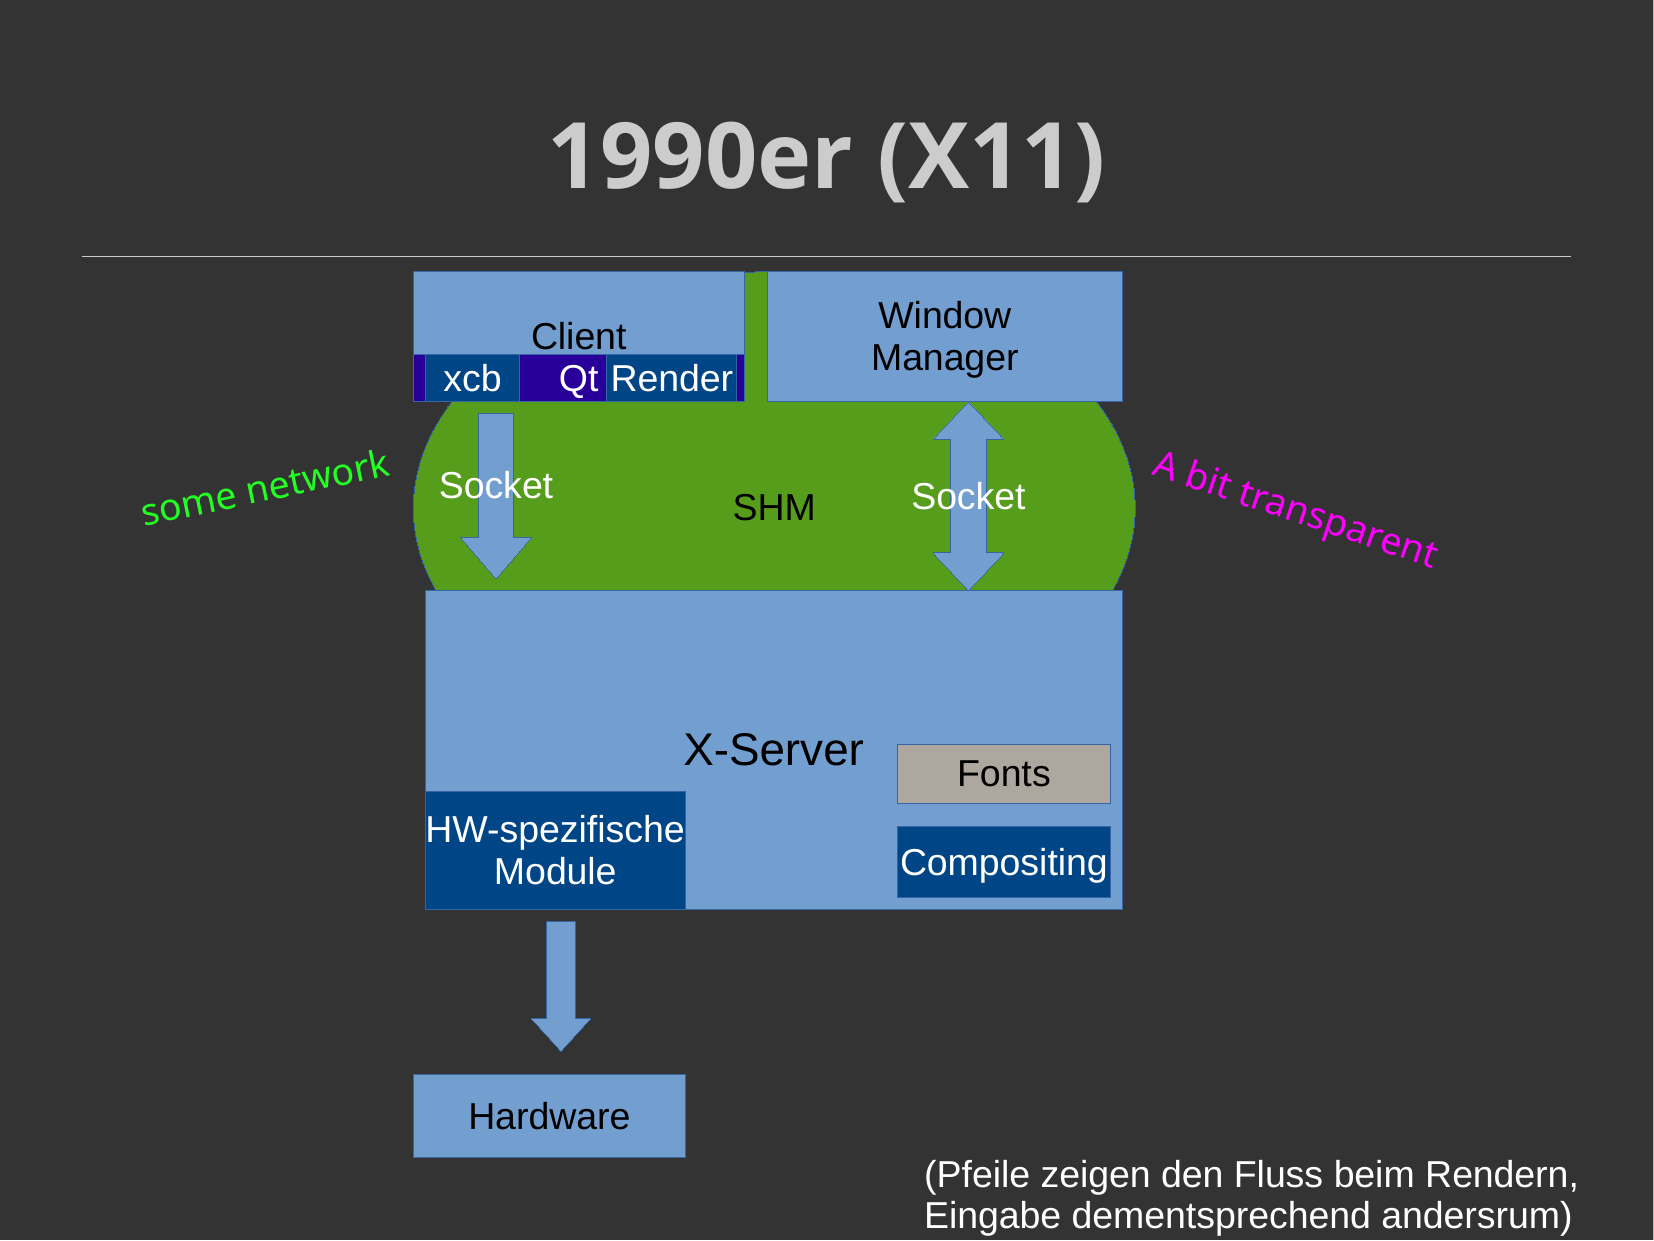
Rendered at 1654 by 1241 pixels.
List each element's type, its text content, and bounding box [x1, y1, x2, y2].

text_box some network [119, 420, 432, 540]
text_box SHM [941, 491, 950, 507]
text_box Fonts [897, 744, 1111, 804]
text_box SHM [413, 271, 967, 590]
text_box Qt [737, 354, 745, 402]
text_box Window Manager [767, 271, 1123, 402]
text_box Compositing [897, 826, 1111, 898]
text_box Client [413, 271, 745, 354]
text_box A bit transparent [1135, 425, 1533, 602]
text_box Socket [460, 413, 532, 579]
text_box Hardware [413, 1074, 686, 1158]
title 1990er (X11) [82, 49, 1571, 257]
text_box SHM [970, 402, 1136, 590]
text_box Qt [520, 354, 606, 402]
text_box Render [606, 354, 737, 402]
text_box Socket [933, 401, 1004, 591]
text_box [531, 921, 591, 1052]
text_box HW-spezifische Module [425, 791, 686, 910]
text_box xcb [425, 354, 520, 402]
text_box (Pfeile zeigen den Fluss beim Rendern, Eingabe dementsprechend andersrum) [909, 1145, 1654, 1241]
text_box Qt [413, 354, 425, 402]
text_box X-Server [425, 590, 1123, 910]
